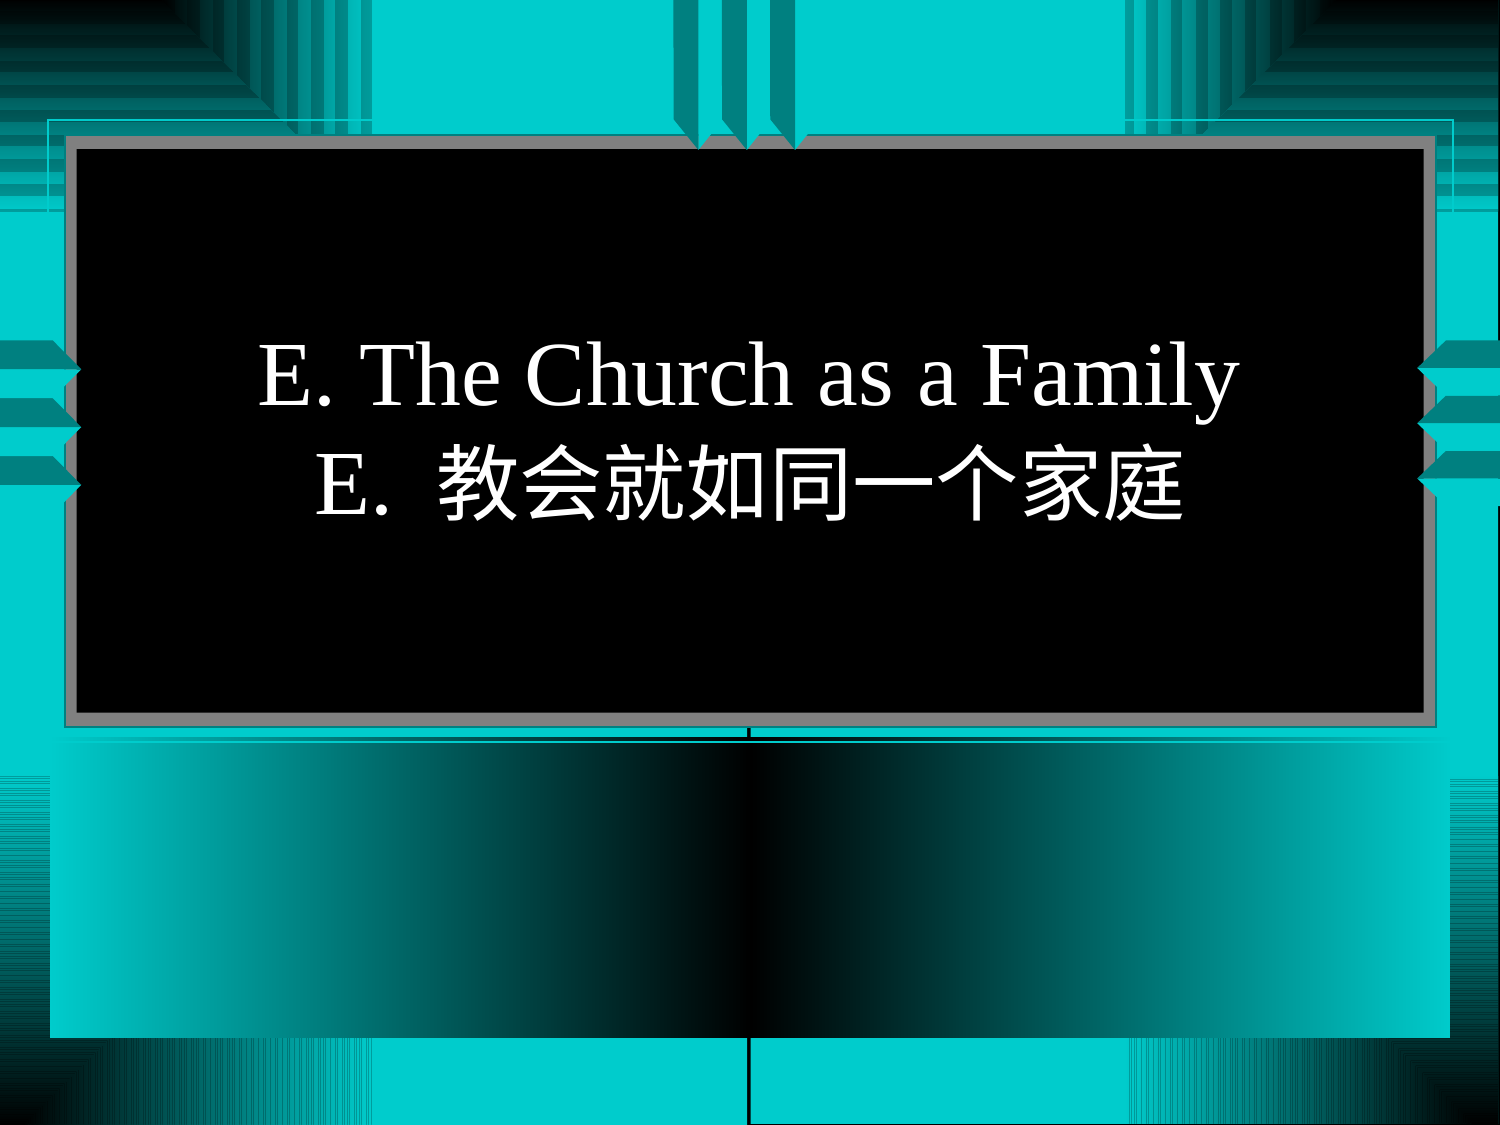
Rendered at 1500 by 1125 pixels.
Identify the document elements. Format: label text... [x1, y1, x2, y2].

title E. The Church as a Family E. 教会就如同一个家庭 [112, 316, 1388, 547]
